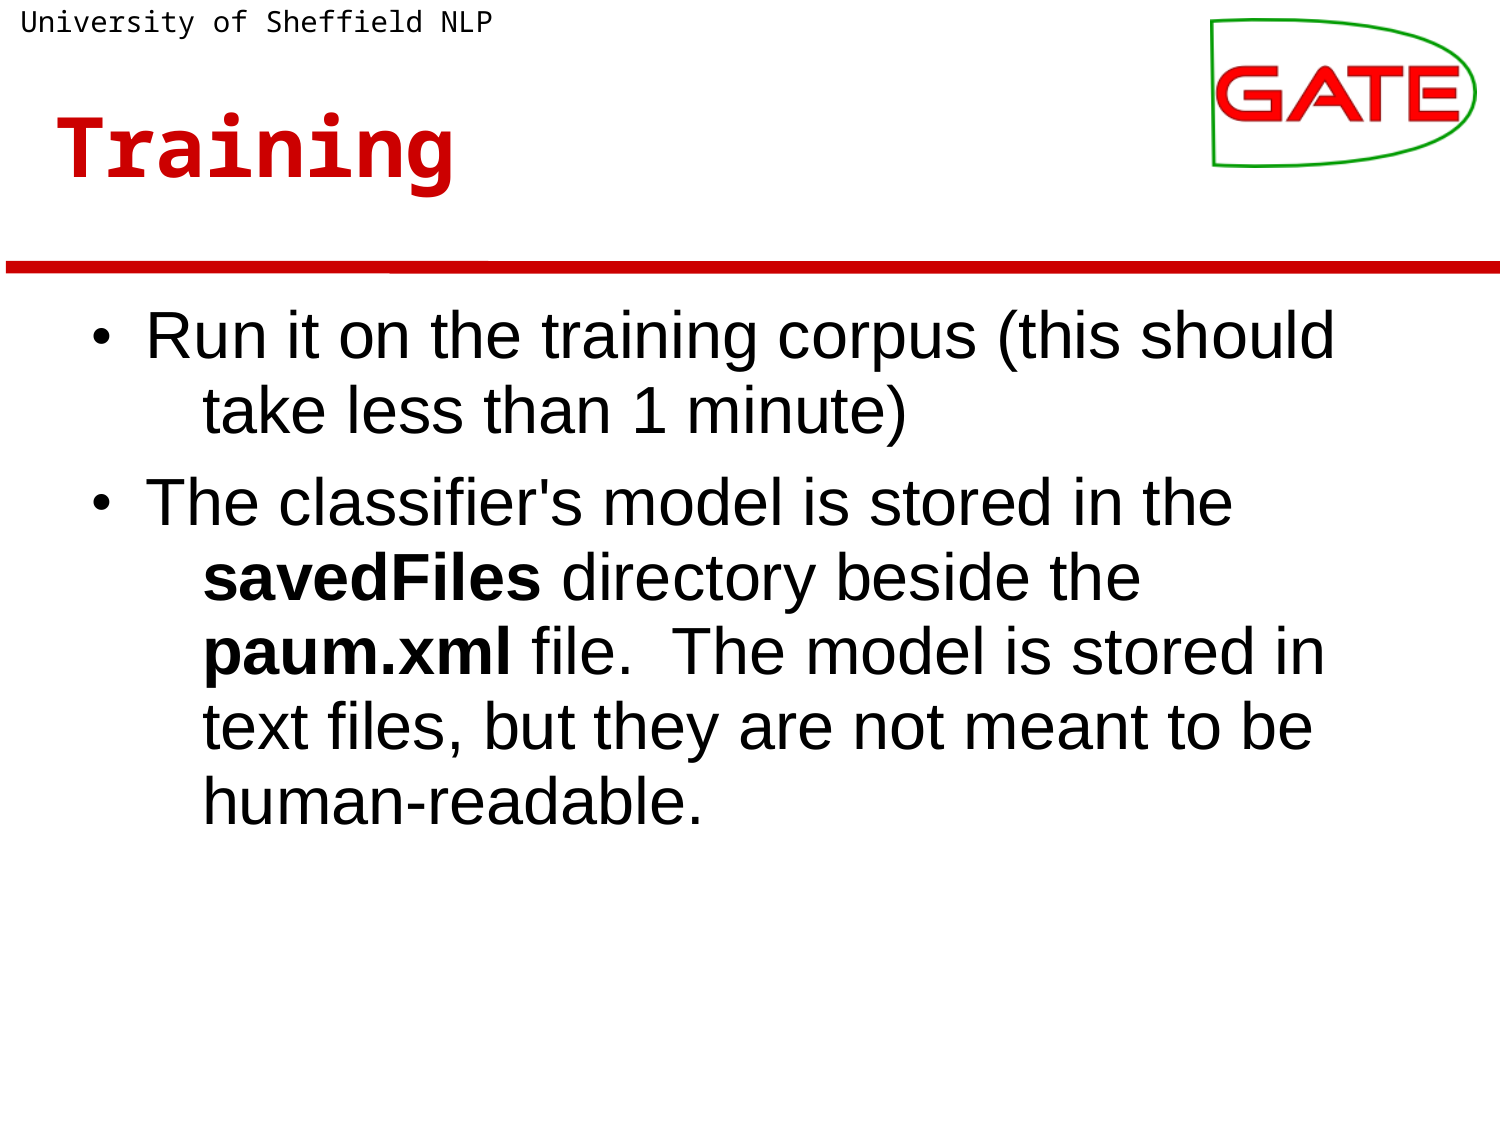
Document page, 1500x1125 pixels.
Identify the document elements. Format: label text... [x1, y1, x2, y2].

title Training [41, 37, 1391, 254]
list Run it on the training corpus (this should take less than 1 minute) The classifier's model is stored in the savedFiles directory beside the paum.xml file. The model is stored in text files, but they are not meant to be human-readable. [74, 290, 1425, 1034]
picture [1210, 18, 1477, 168]
